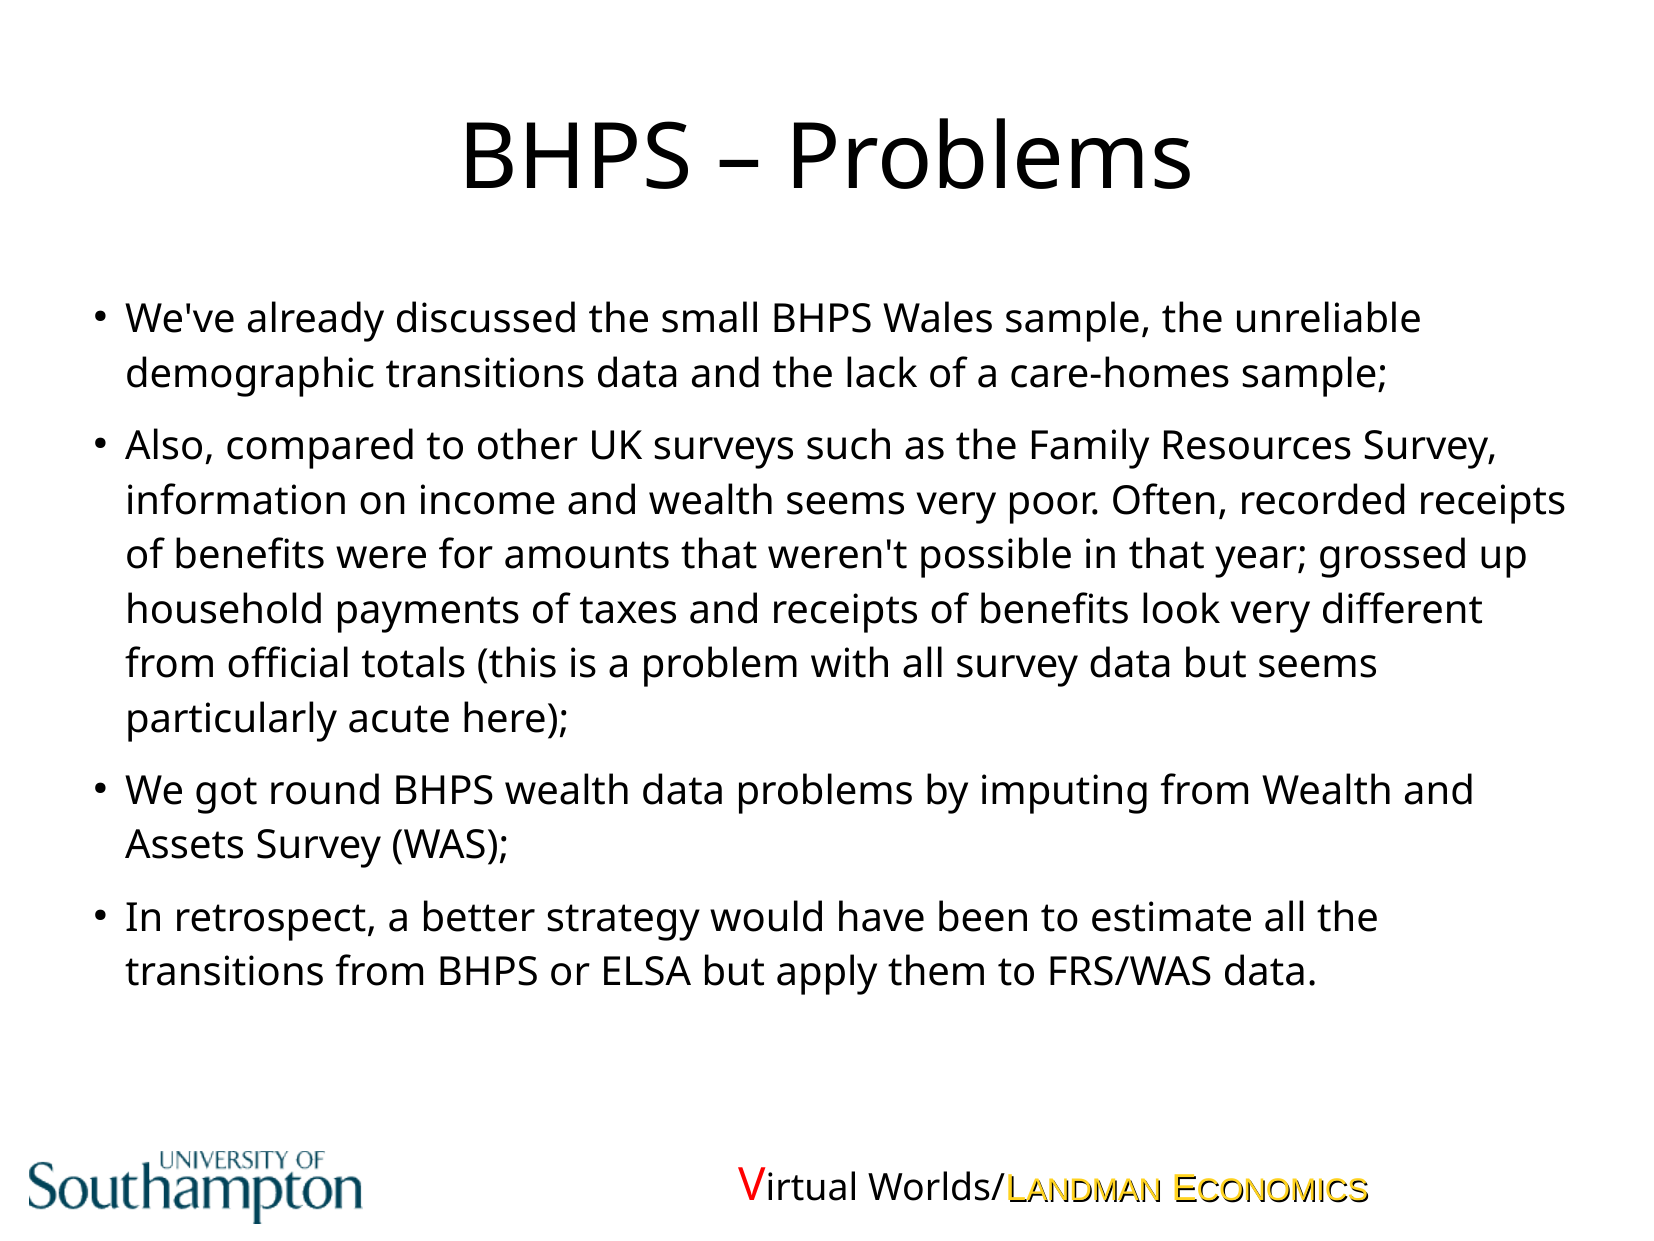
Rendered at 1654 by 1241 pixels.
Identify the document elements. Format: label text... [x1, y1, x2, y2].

picture [29, 1151, 363, 1224]
title BHPS – Problems [82, 49, 1571, 257]
list We've already discussed the small BHPS Wales sample, the unreliable demographic transitions data and the lack of a care-homes sample; Also, compared to other UK surveys such as the Family Resources Survey, information on income and wealth seems very poor. Often, recorded receipts of benefits were for amounts that weren't possible in that year; grossed up household payments of taxes and receipts of benefits look very different from official totals (this is a problem with all survey data but seems particularly acute here); We got round BHPS wealth data problems by imputing from Wealth and Assets Survey (WAS); In retrospect, a better strategy would have been to estimate all the transitions from BHPS or ELSA but apply them to FRS/WAS data. [82, 290, 1571, 1010]
